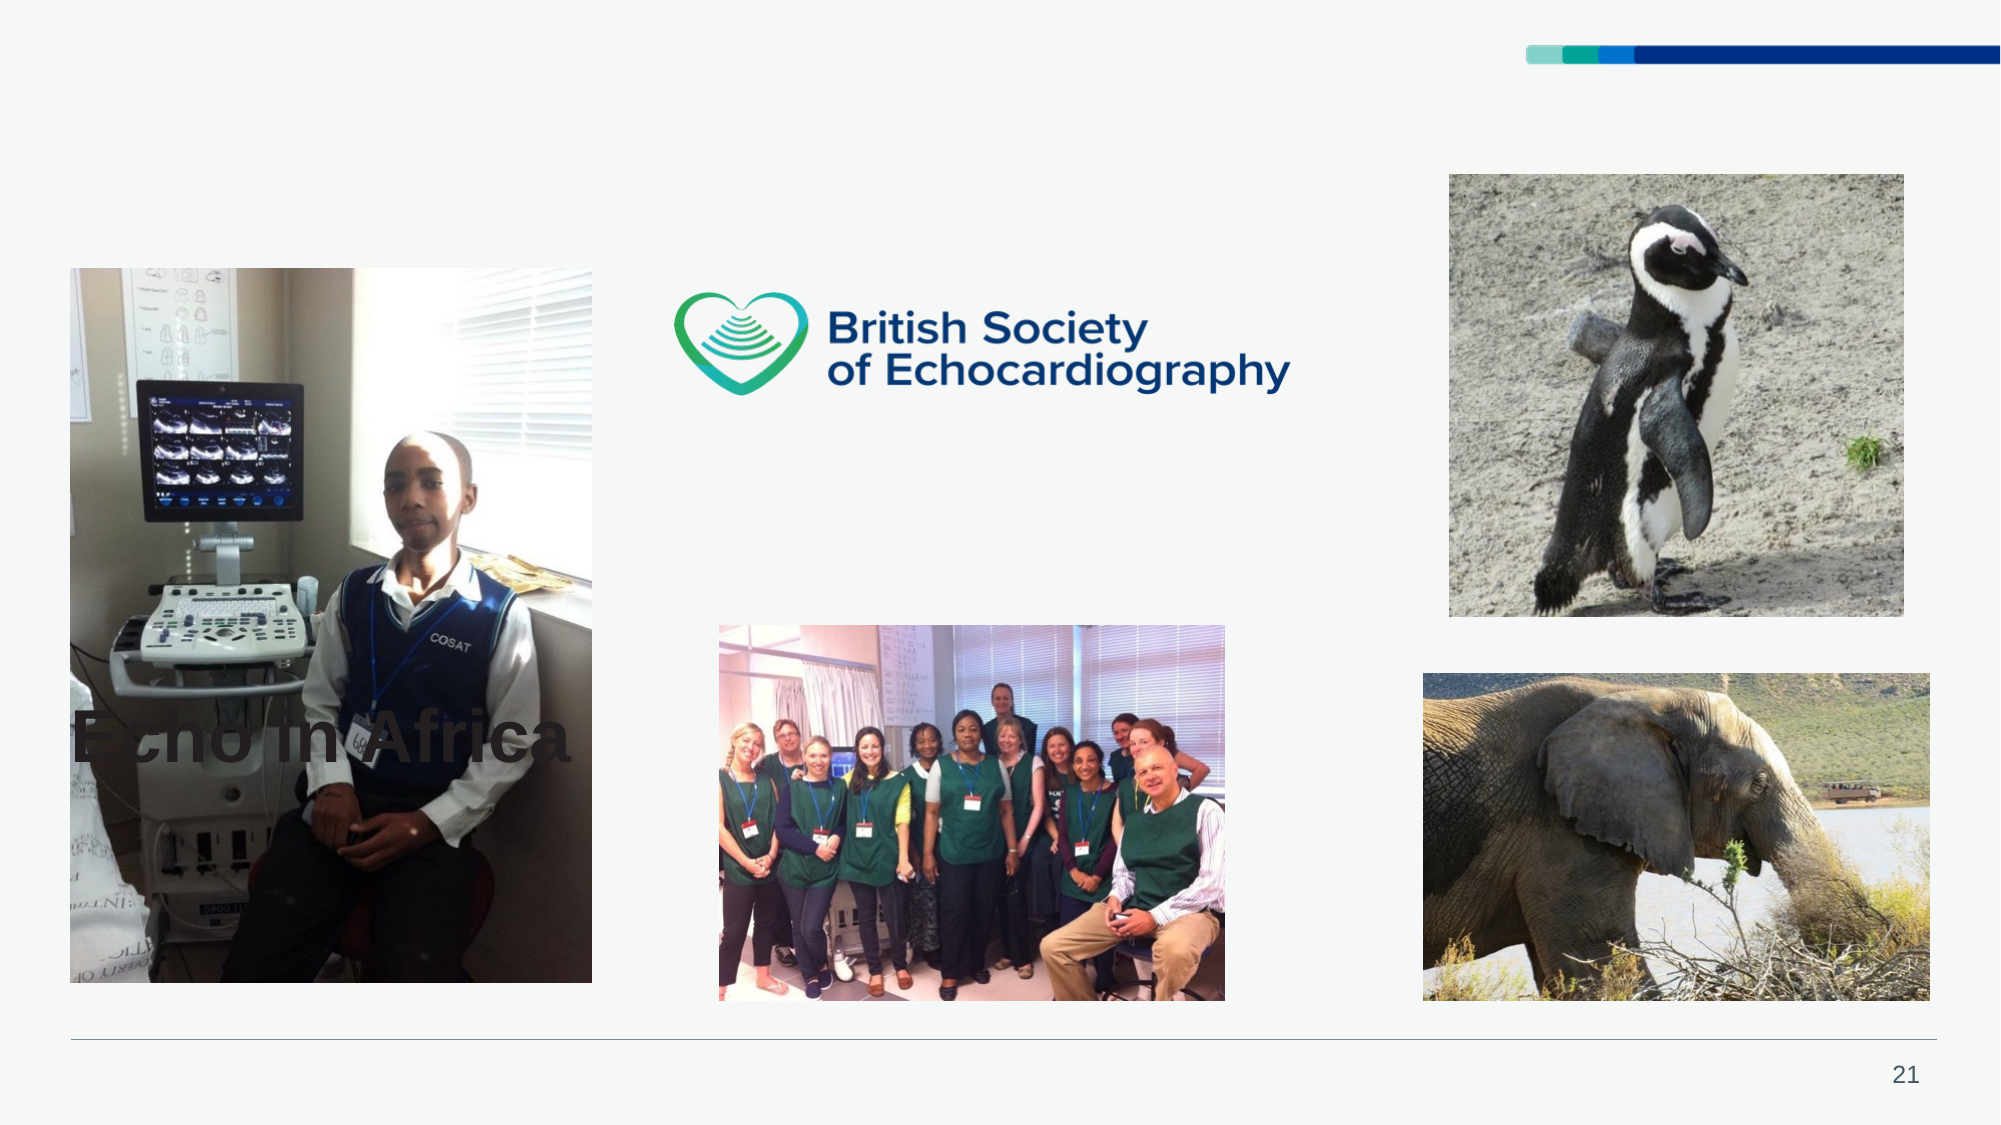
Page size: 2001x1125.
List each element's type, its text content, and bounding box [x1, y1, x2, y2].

picture [1449, 213, 1904, 617]
picture [1423, 673, 1930, 1001]
picture [70, 268, 592, 983]
picture [674, 292, 1291, 396]
picture [719, 625, 1225, 1001]
title Echo in Africa [70, 70, 1942, 213]
